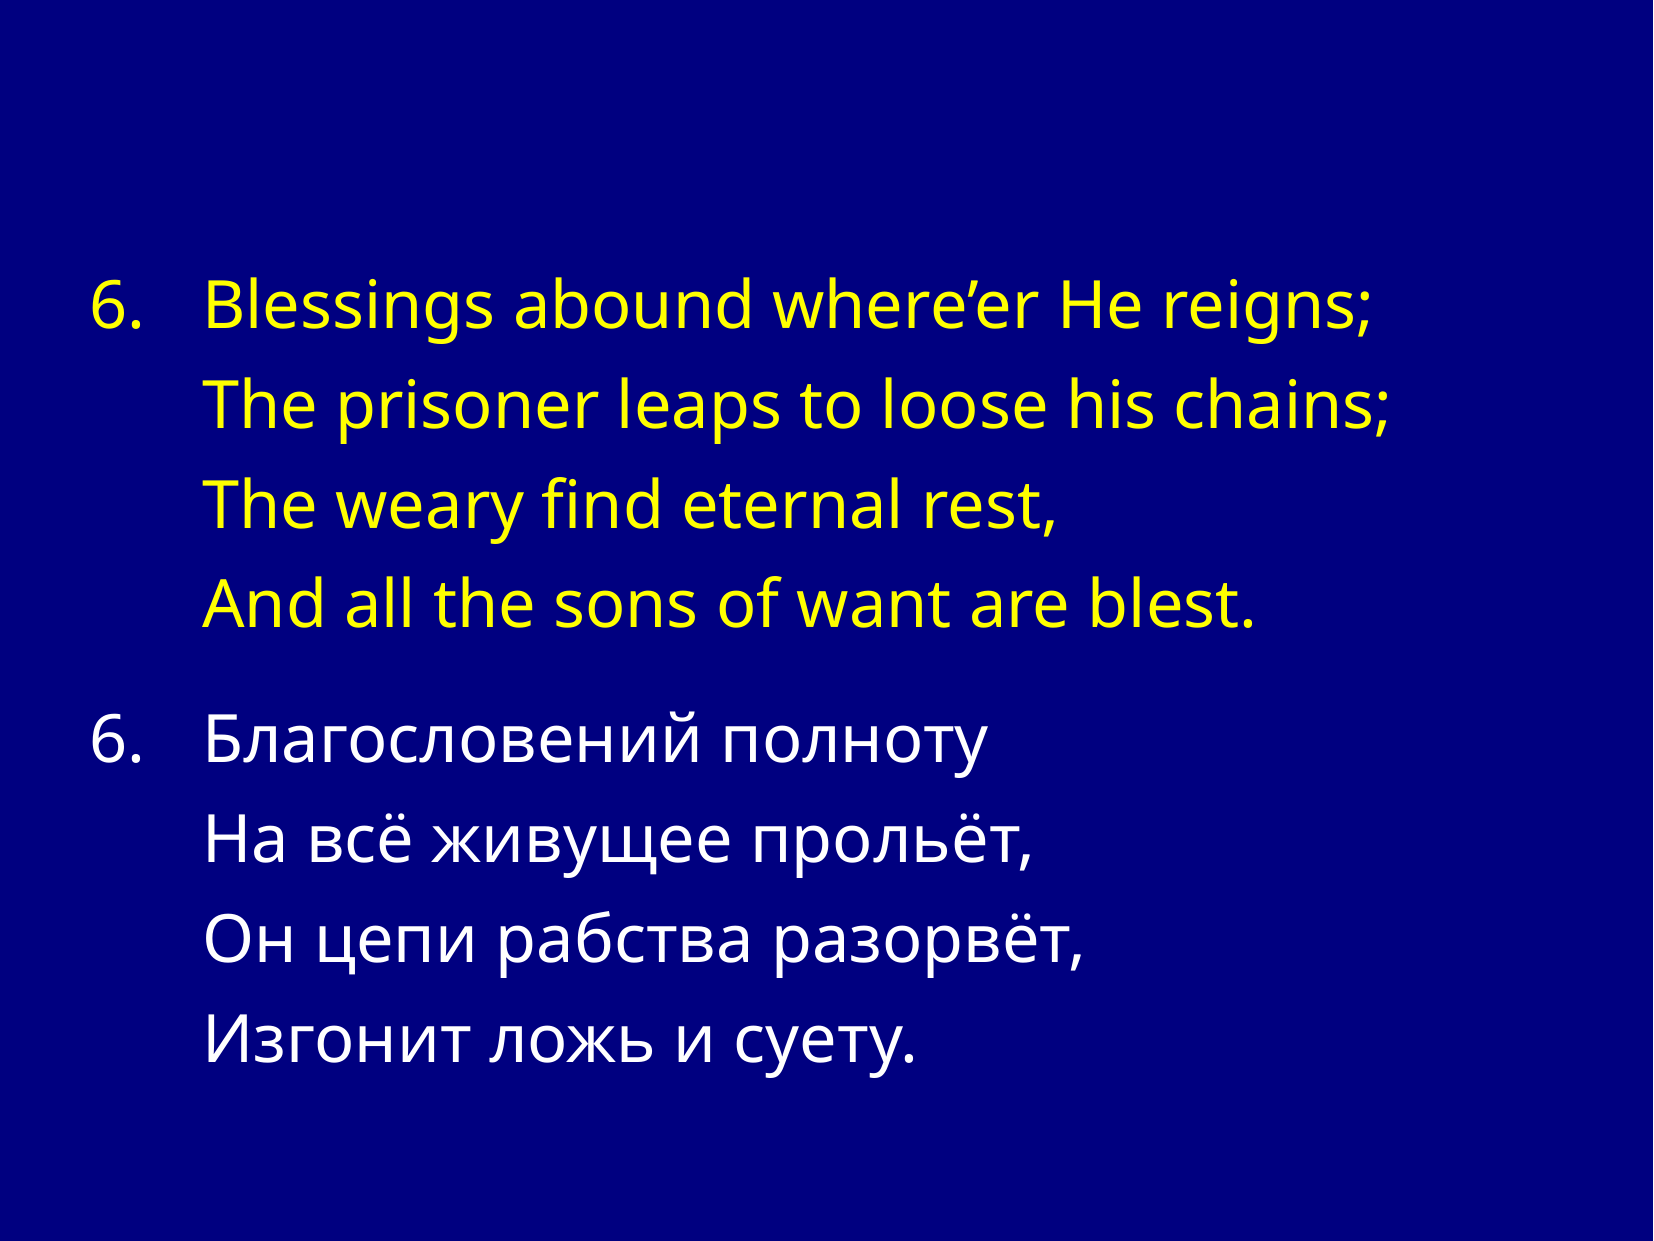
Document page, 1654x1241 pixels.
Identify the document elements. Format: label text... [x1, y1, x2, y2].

text_box 6. Благословений полноту На всё живущее прольёт, Он цепи рабства разорвёт, Изгонит ложь и суету. [75, 675, 1576, 1163]
text_box 6. Blessings abound where’er He reigns; The prisoner leaps to loose his chains; The weary find eternal rest, And all the sons of want are blest. [75, 150, 1651, 638]
